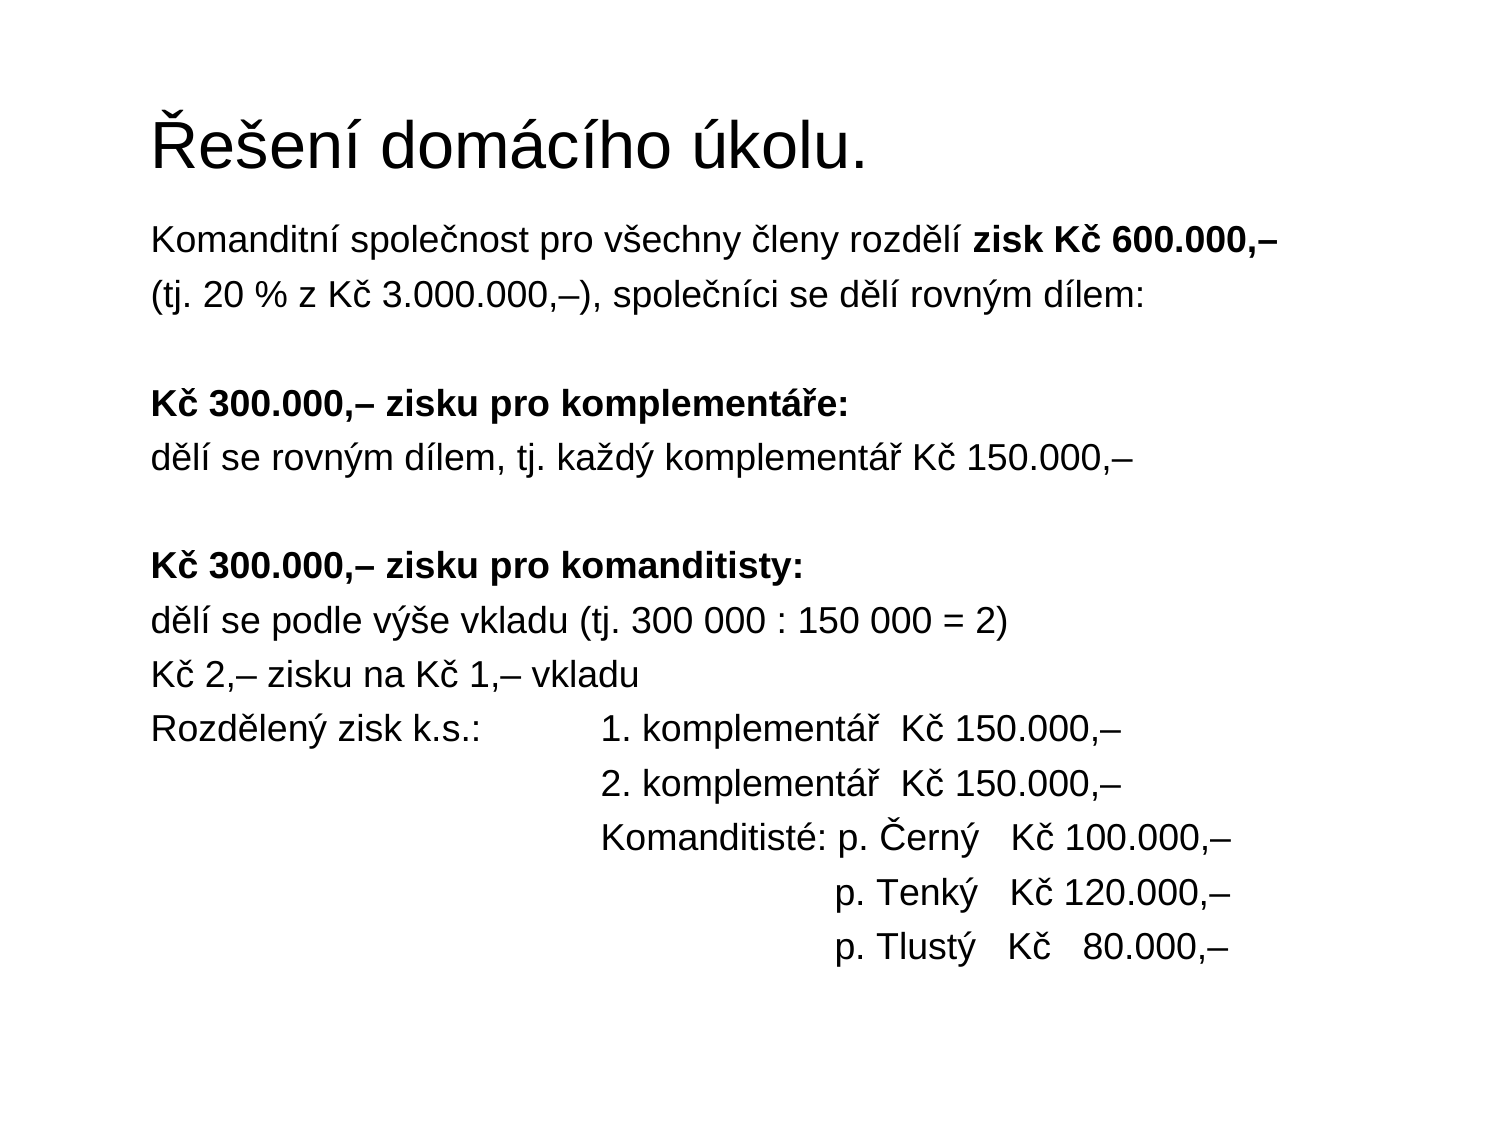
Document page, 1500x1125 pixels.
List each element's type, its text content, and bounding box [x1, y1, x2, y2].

list Komanditní společnost pro všechny členy rozdělí zisk Kč 600.000,– (tj. 20 % z Kč 3.000.000,–), společníci se dělí rovným dílem: Kč 300.000,– zisku pro komplementáře: dělí se rovným dílem, tj. každý komplementář Kč 150.000,– Kč 300.000,– zisku pro komanditisty: dělí se podle výše vkladu (tj. 300 000 : 150 000 = 2) Kč 2,– zisku na Kč 1,– vkladu Rozdělený zisk k.s.: 1. komplementář Kč 150.000,– 2. komplementář Kč 150.000,– Komanditisté: p. Černý Kč 100.000,– p. Tenký Kč 120.000,– p. Tlustý Kč 80.000,– [135, 207, 1425, 975]
title Řešení domácího úkolu. [135, 54, 1371, 190]
